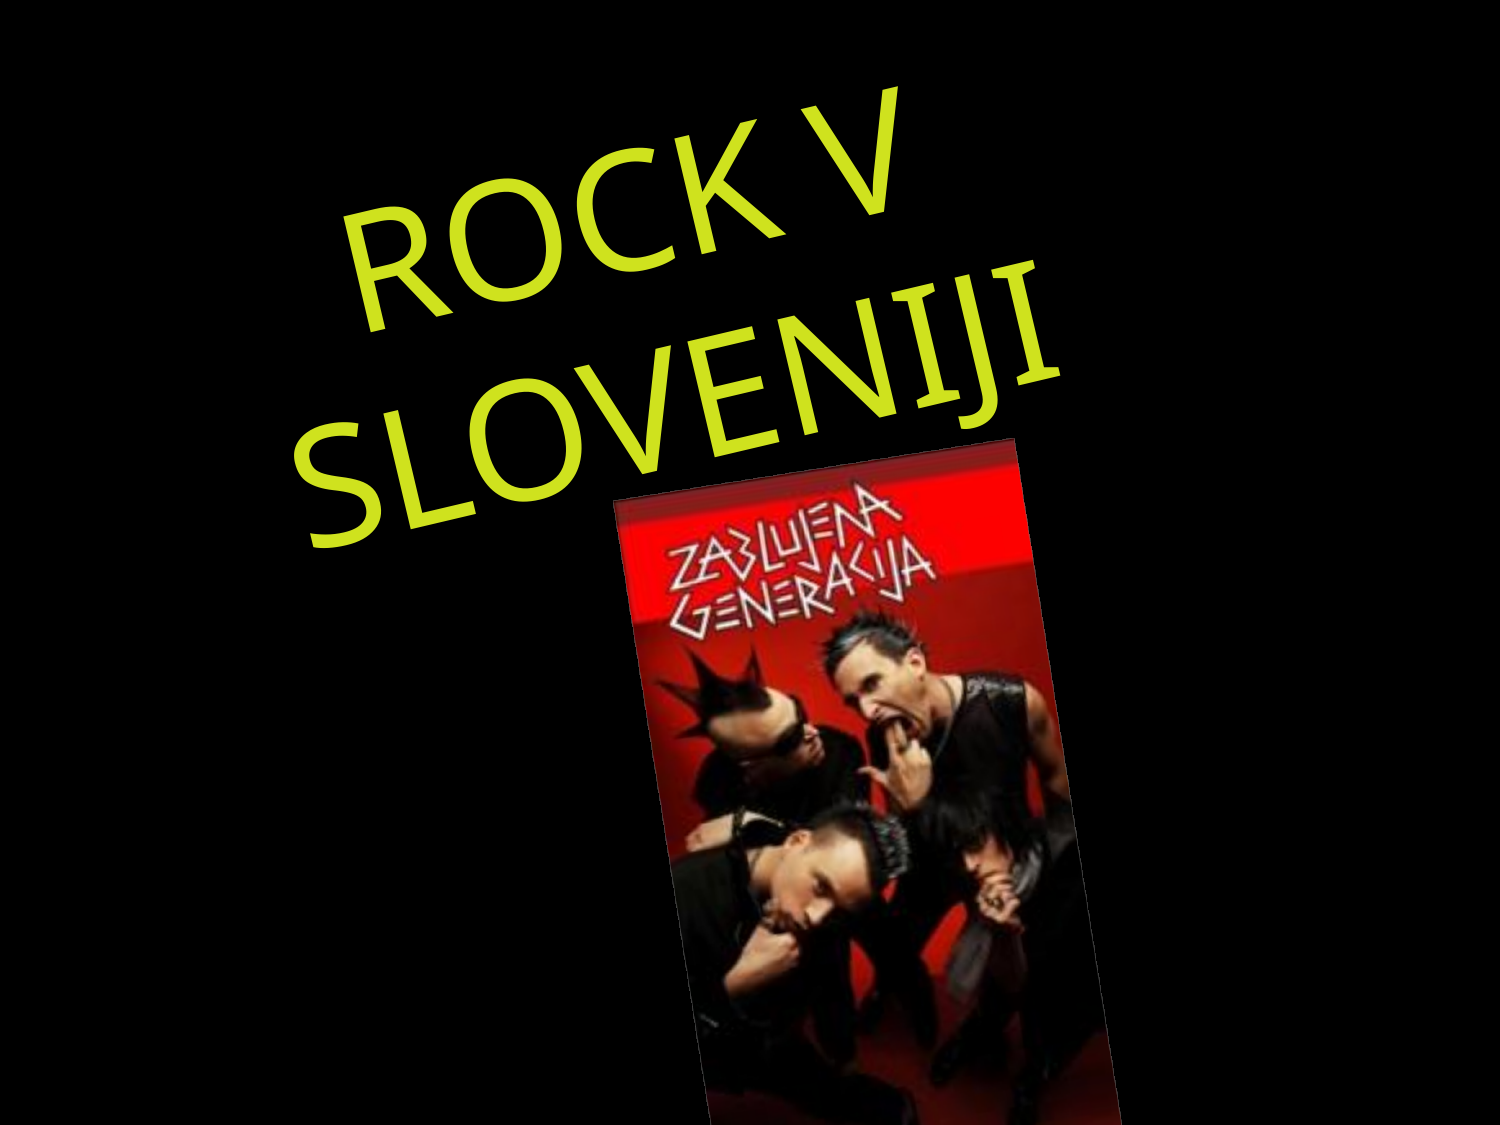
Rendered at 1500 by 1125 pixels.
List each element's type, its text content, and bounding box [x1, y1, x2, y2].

picture [612, 437, 1122, 1125]
title ROCK V SLOVENIJI [0, 37, 1297, 566]
